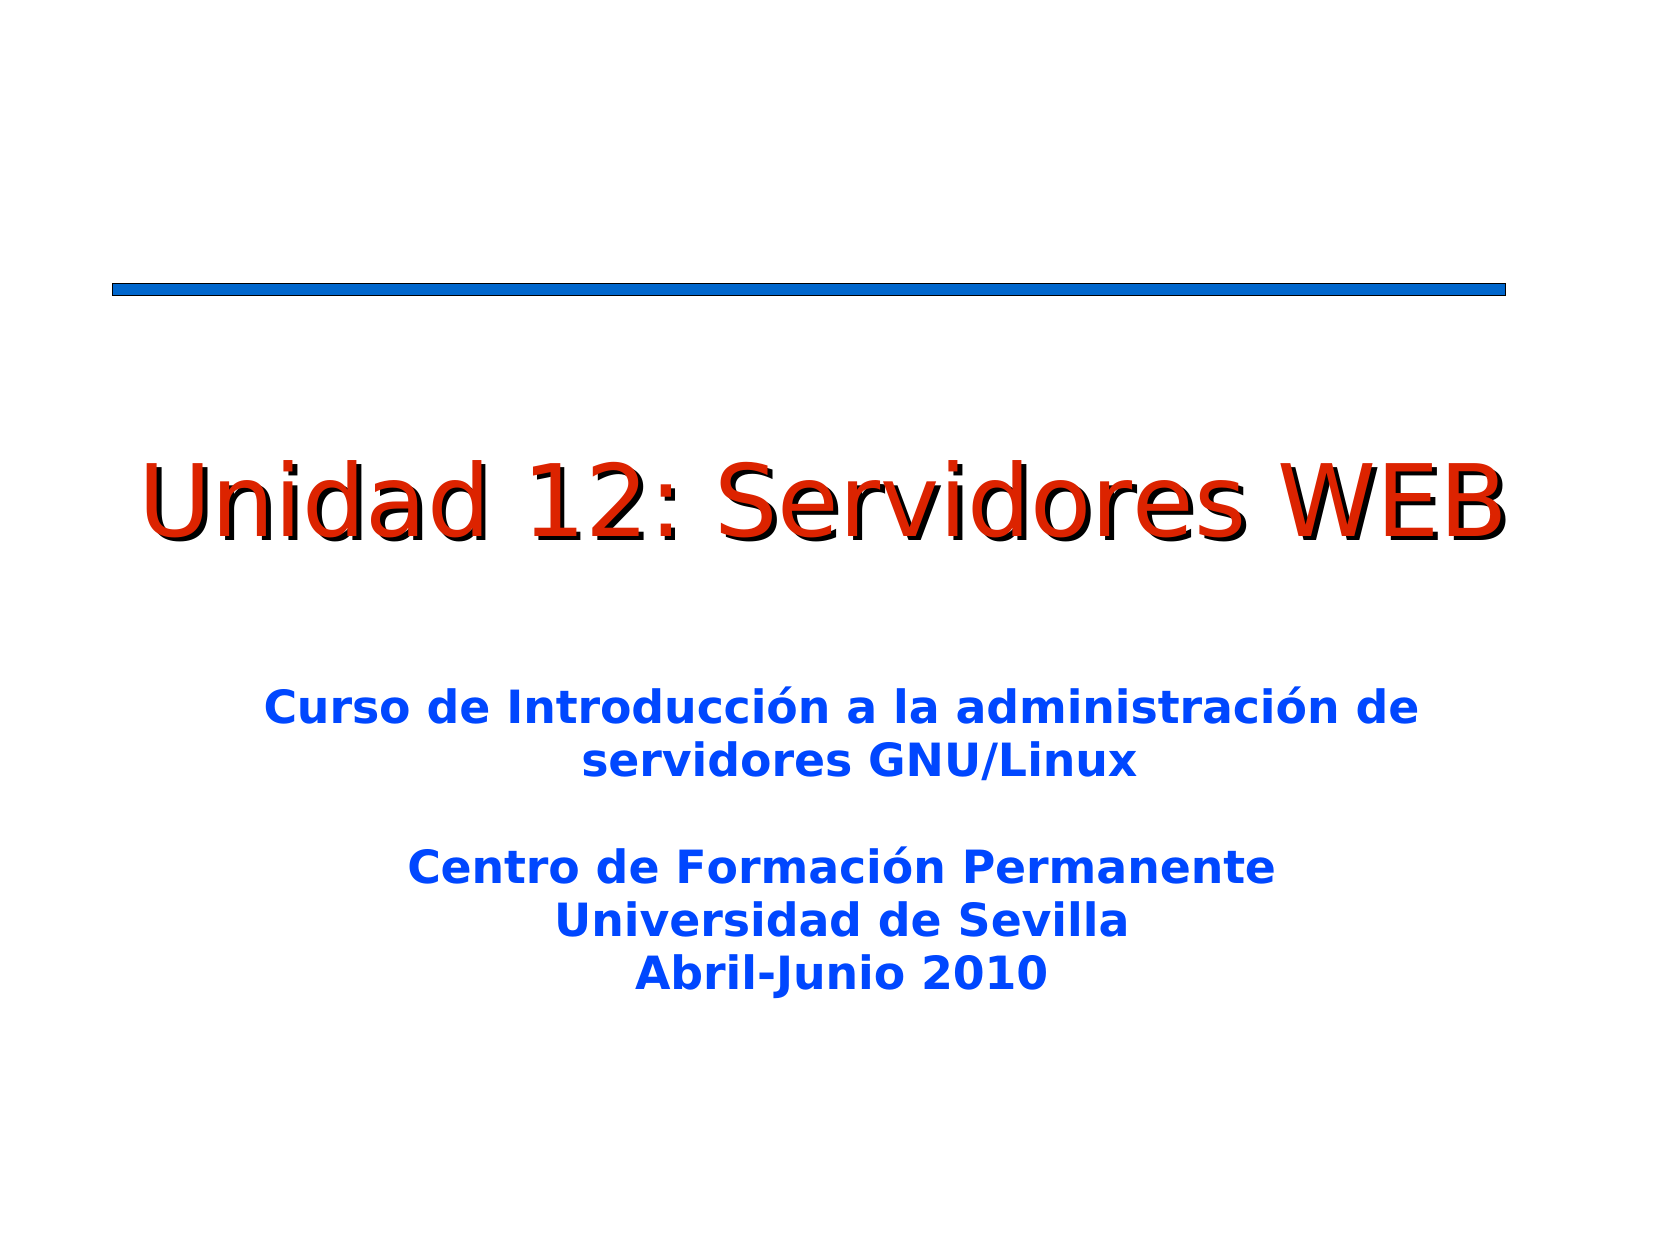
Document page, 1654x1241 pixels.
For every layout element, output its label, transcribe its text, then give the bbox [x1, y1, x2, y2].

text_box Curso de Introducción a la administración de servidores GNU/Linux Centro de Formación Permanente Universidad de Sevilla Abril-Junio 2010 [118, 680, 1531, 1001]
title Unidad 12: Servidores WEB [118, 353, 1531, 650]
